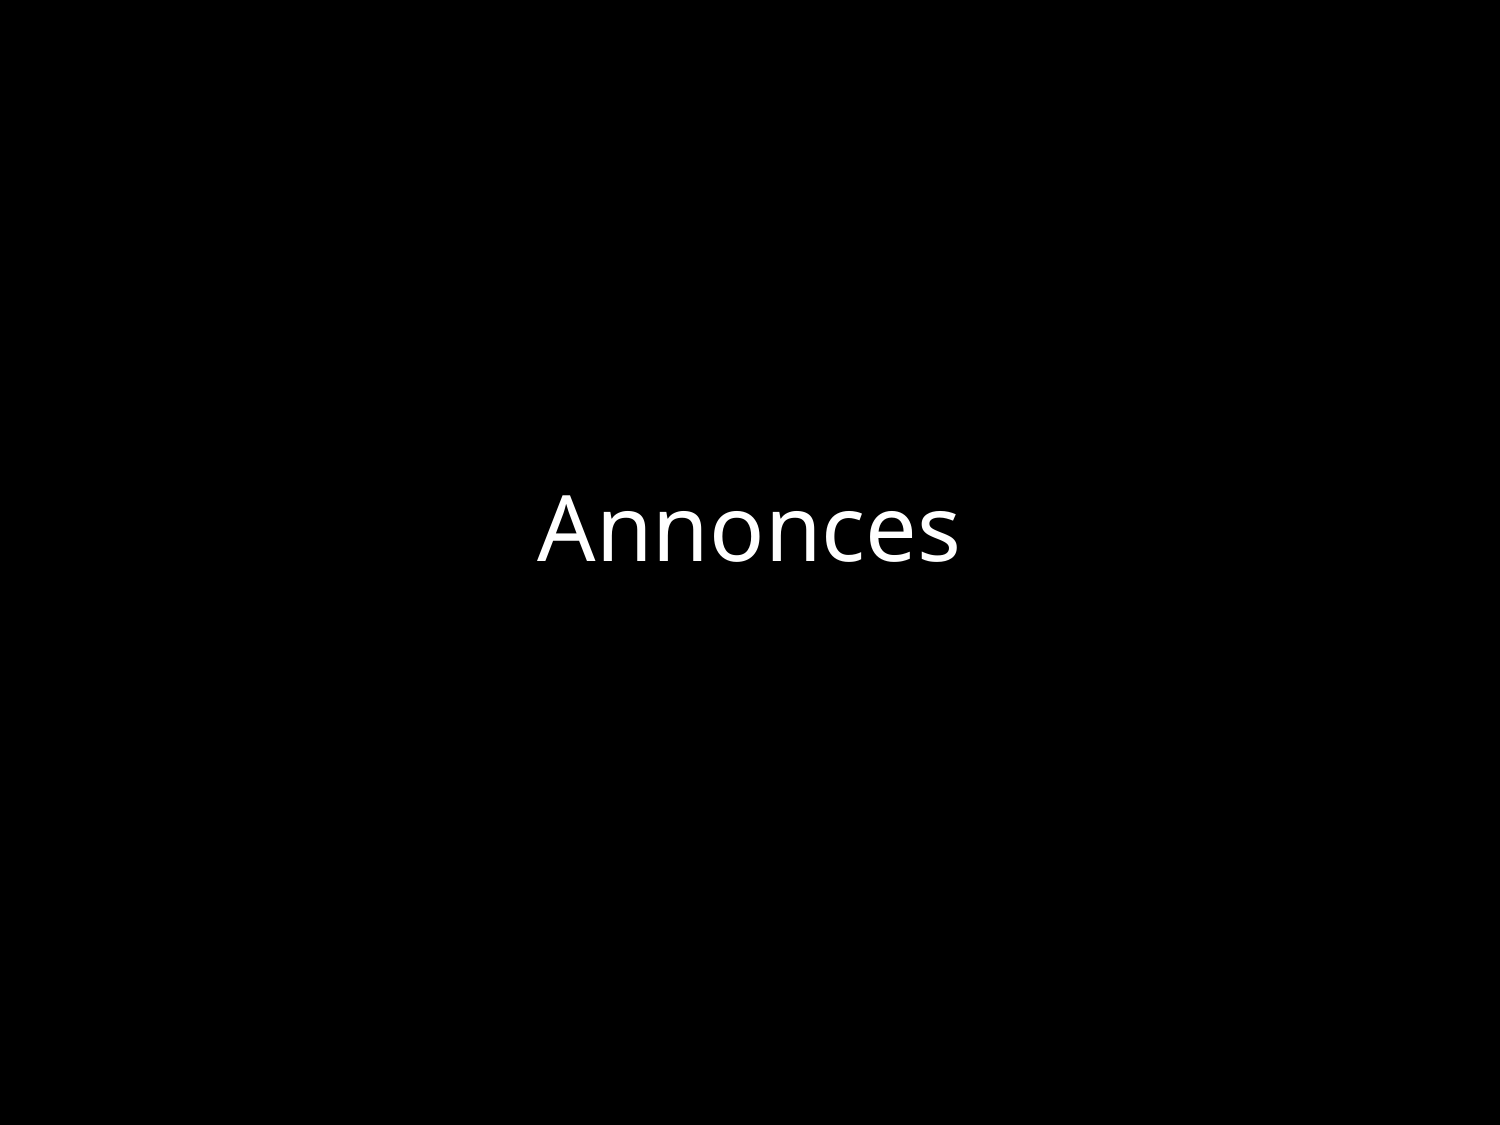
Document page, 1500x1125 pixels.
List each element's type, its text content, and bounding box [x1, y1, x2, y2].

subtitle Annonces [75, 45, 1425, 1005]
